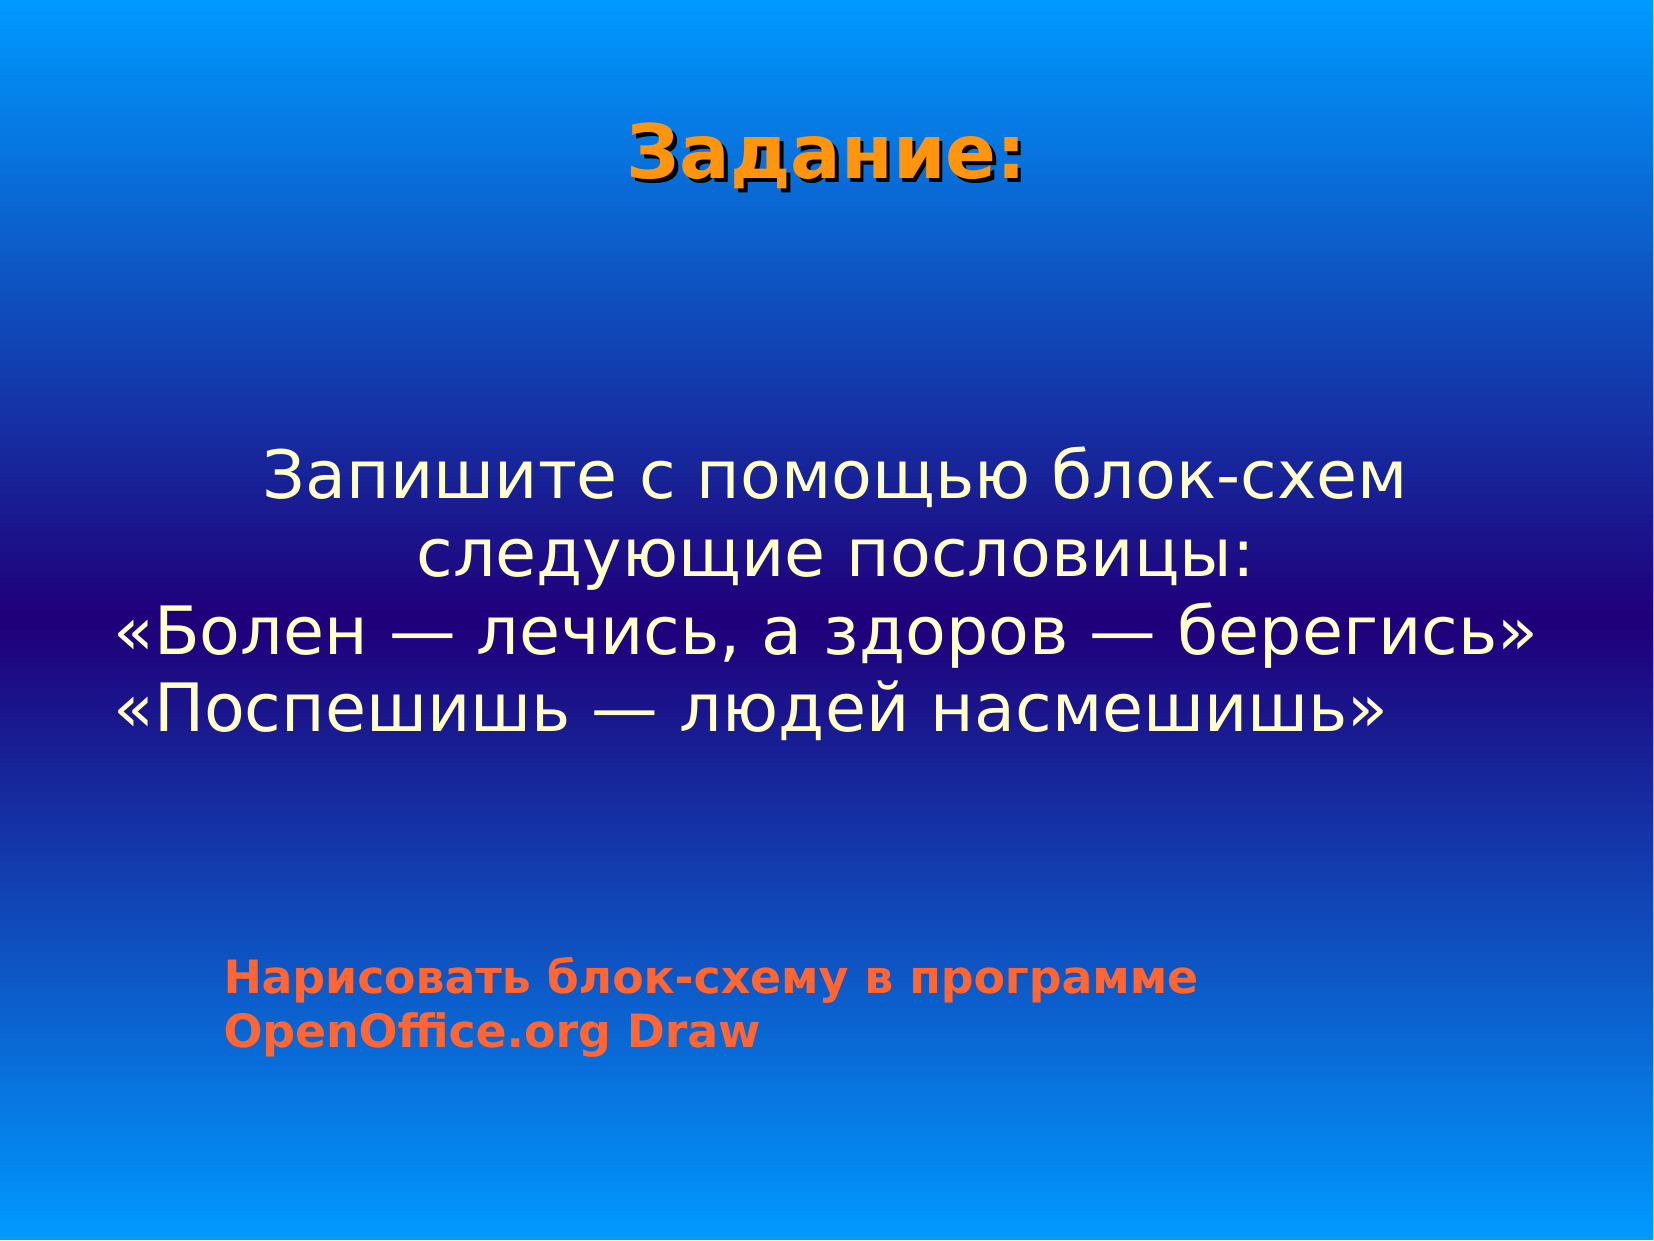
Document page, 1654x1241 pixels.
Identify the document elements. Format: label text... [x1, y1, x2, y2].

text_box [83, 925, 1467, 999]
title Задание: [82, 49, 1571, 257]
subtitle Запишите с помощью блок-схем следующие пословицы: «Болен — лечись, а здоров — берегись» «Поспешишь — людей насмешишь» [92, 337, 1581, 847]
text_box Нарисовать блок-схему в программе OpenOffice.org Draw [208, 943, 1507, 1066]
